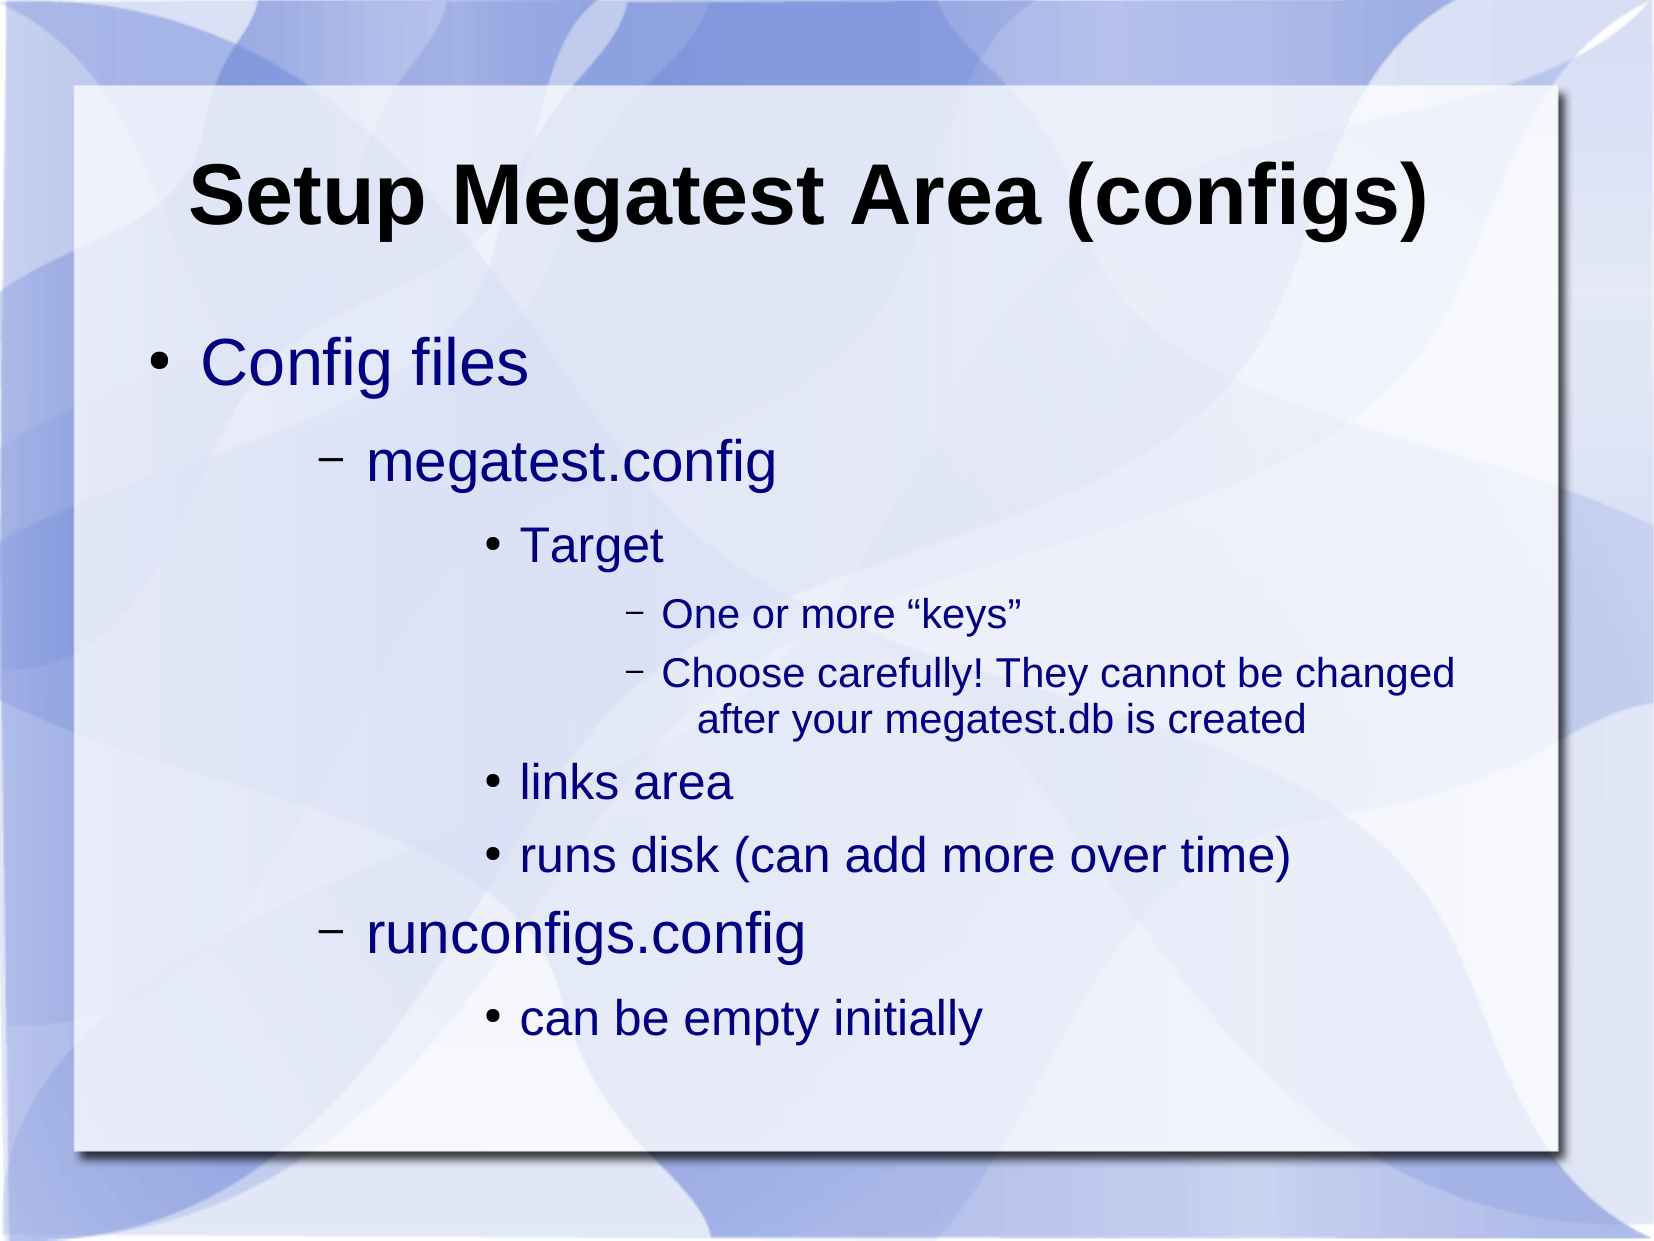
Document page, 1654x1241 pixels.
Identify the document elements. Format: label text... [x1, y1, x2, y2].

picture [0, 0, 1654, 1241]
title Setup Megatest Area (configs) [82, 90, 1536, 298]
list Config files megatest.config Target One or more “keys” Choose carefully! They cannot be changed after your megatest.db is created links area runs disk (can add more over time) runconfigs.config can be empty initially [129, 324, 1489, 1046]
